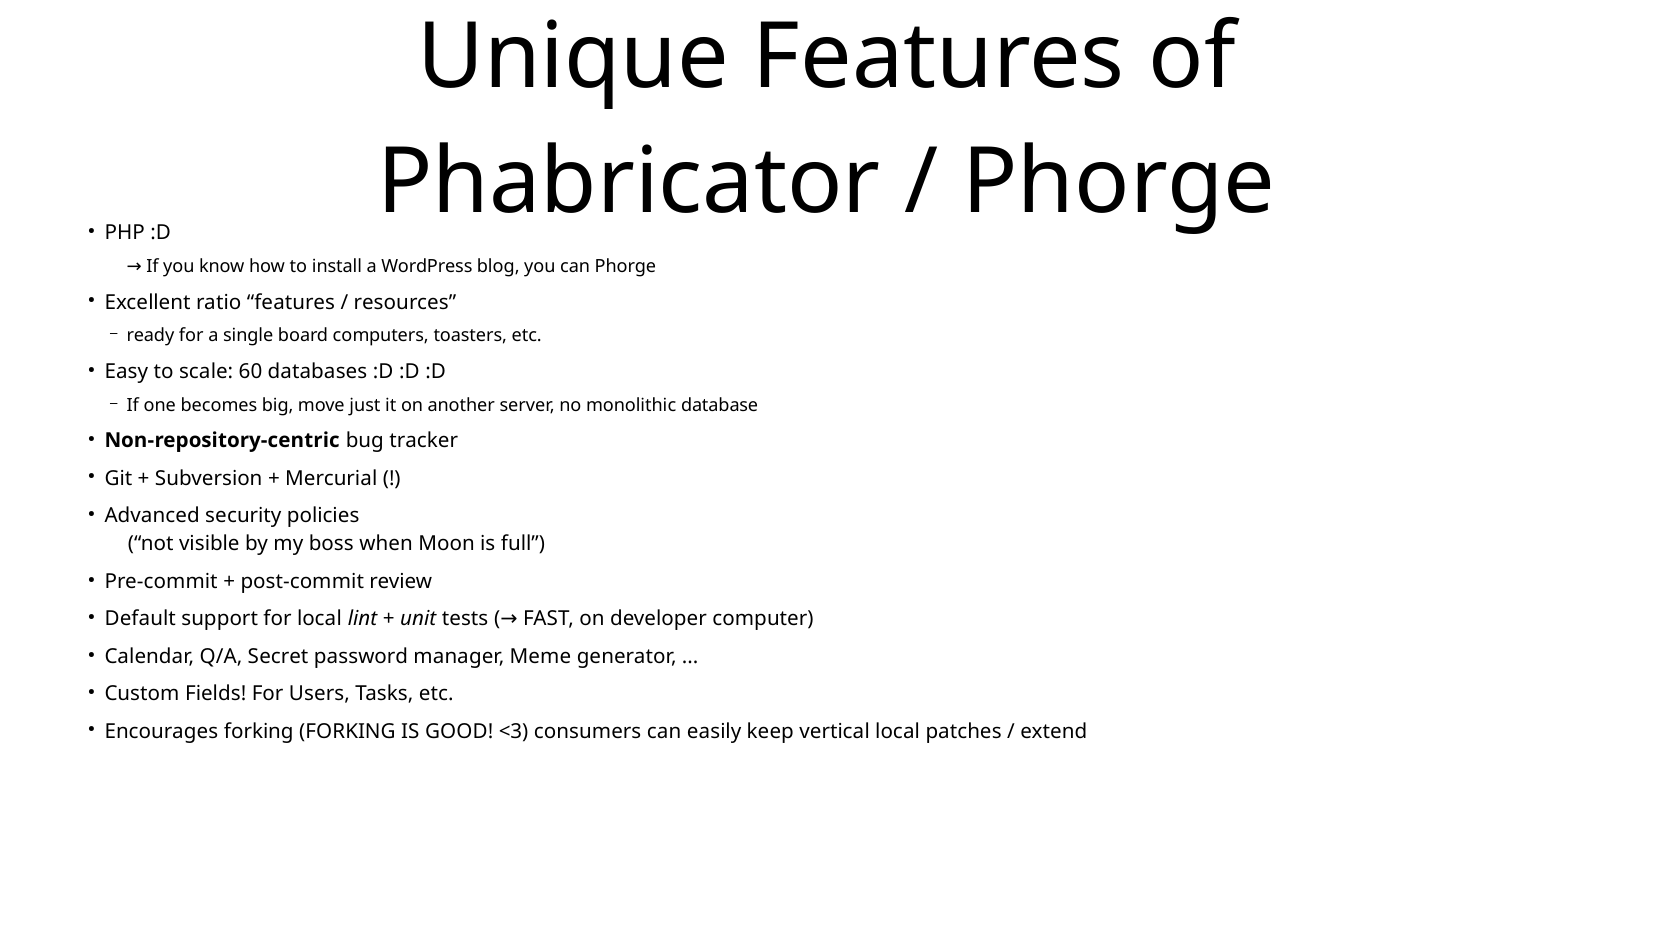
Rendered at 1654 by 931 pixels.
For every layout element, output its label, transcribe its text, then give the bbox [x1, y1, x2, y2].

list PHP :D → If you know how to install a WordPress blog, you can Phorge Excellent ratio “features / resources” ready for a single board computers, toasters, etc. Easy to scale: 60 databases :D :D :D If one becomes big, move just it on another server, no monolithic database Non-repository-centric bug tracker Git + Subversion + Mercurial (!) Advanced security policies (“not visible by my boss when Moon is full”) Pre-commit + post-commit review Default support for local lint + unit tests (→ FAST, on developer computer) Calendar, Q/A, Secret password manager, Meme generator, ... Custom Fields! For Users, Tasks, etc. Encourages forking (FORKING IS GOOD! <3) consumers can easily keep vertical local patches / extend [82, 217, 1571, 758]
title Unique Features of Phabricator / Phorge [82, 22, 1571, 207]
